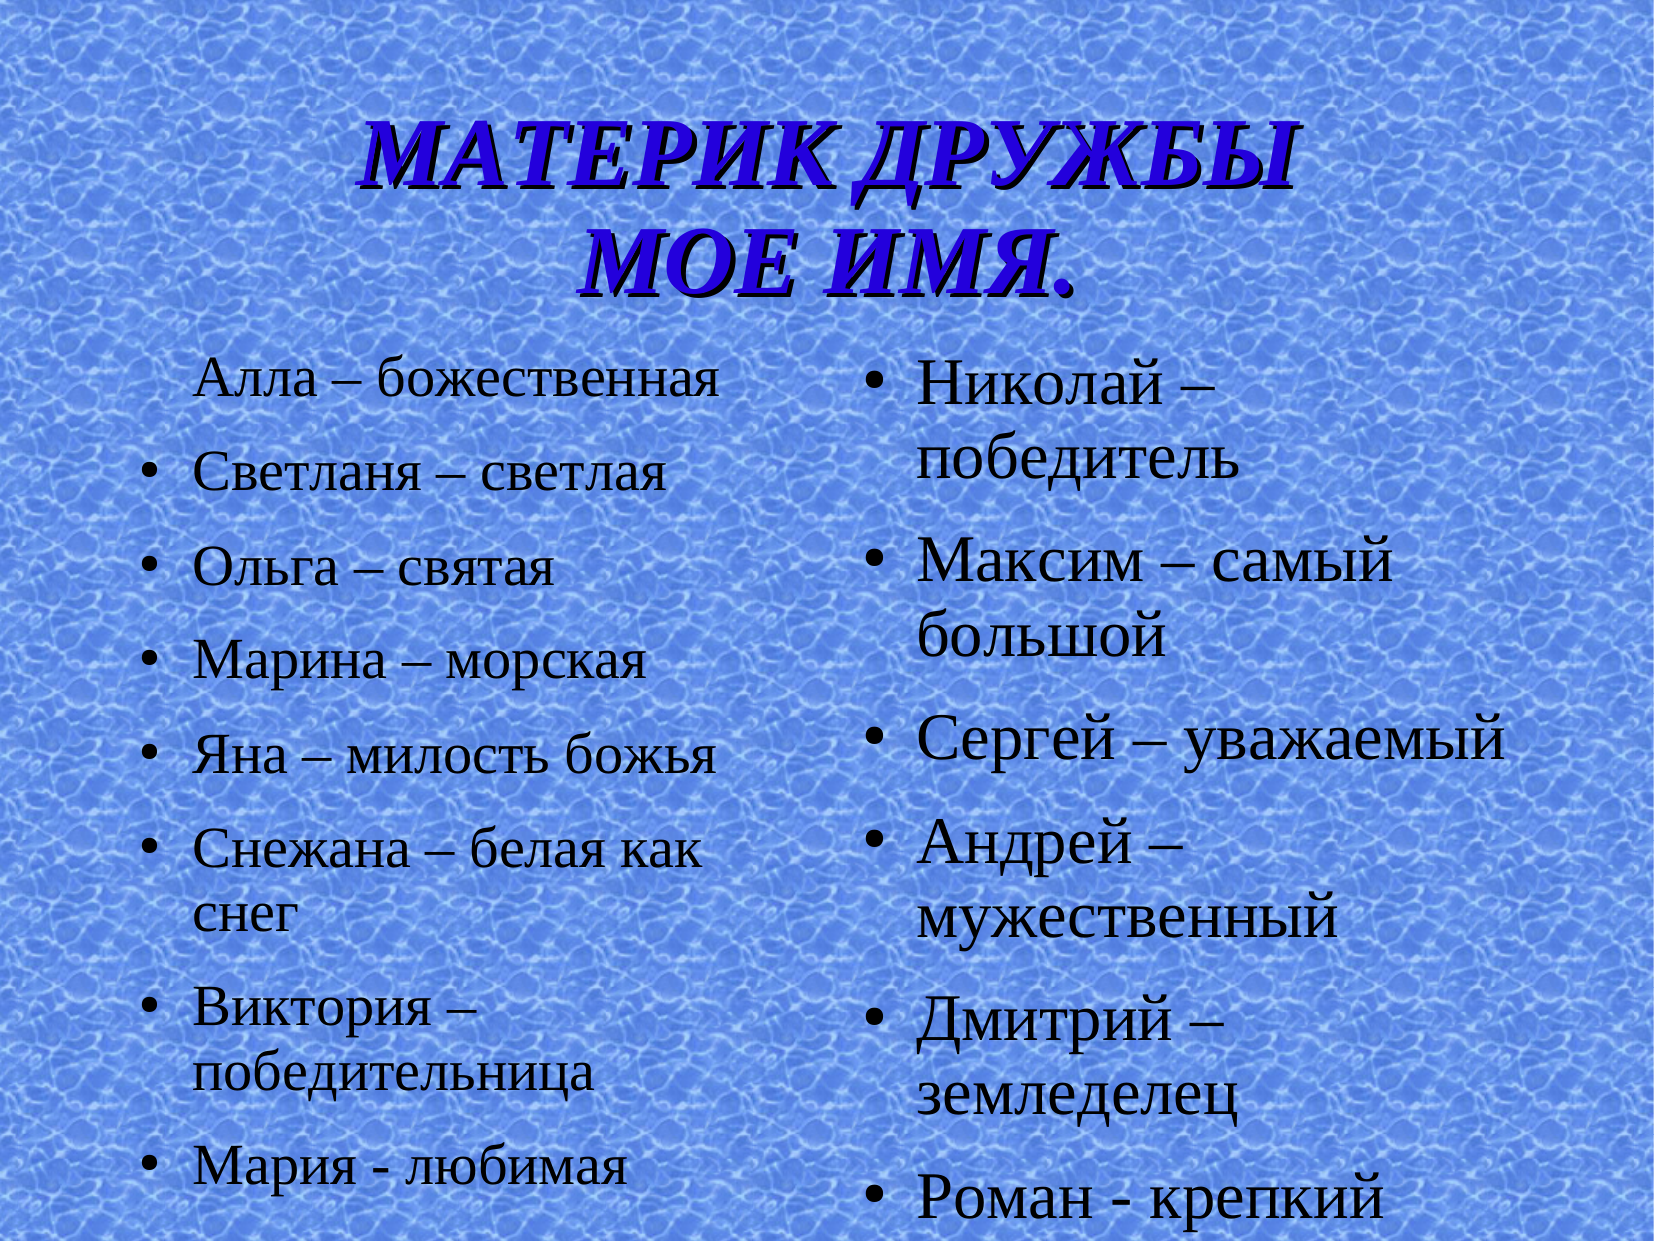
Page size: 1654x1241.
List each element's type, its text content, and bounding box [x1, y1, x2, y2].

title МАТЕРИК ДРУЖБЫ МОЕ ИМЯ. [121, 98, 1534, 315]
picture [0, 0, 1654, 1241]
list Алла – божественная Светланя – светлая Ольга – святая Марина – морская Яна – милость божья Снежана – белая как снег Виктория – победительница Мария - любимая [121, 344, 811, 1207]
list Николай – победитель Максим – самый большой Сергей – уважаемый Андрей – мужественный Дмитрий – земледелец Роман - крепкий [845, 344, 1535, 1234]
